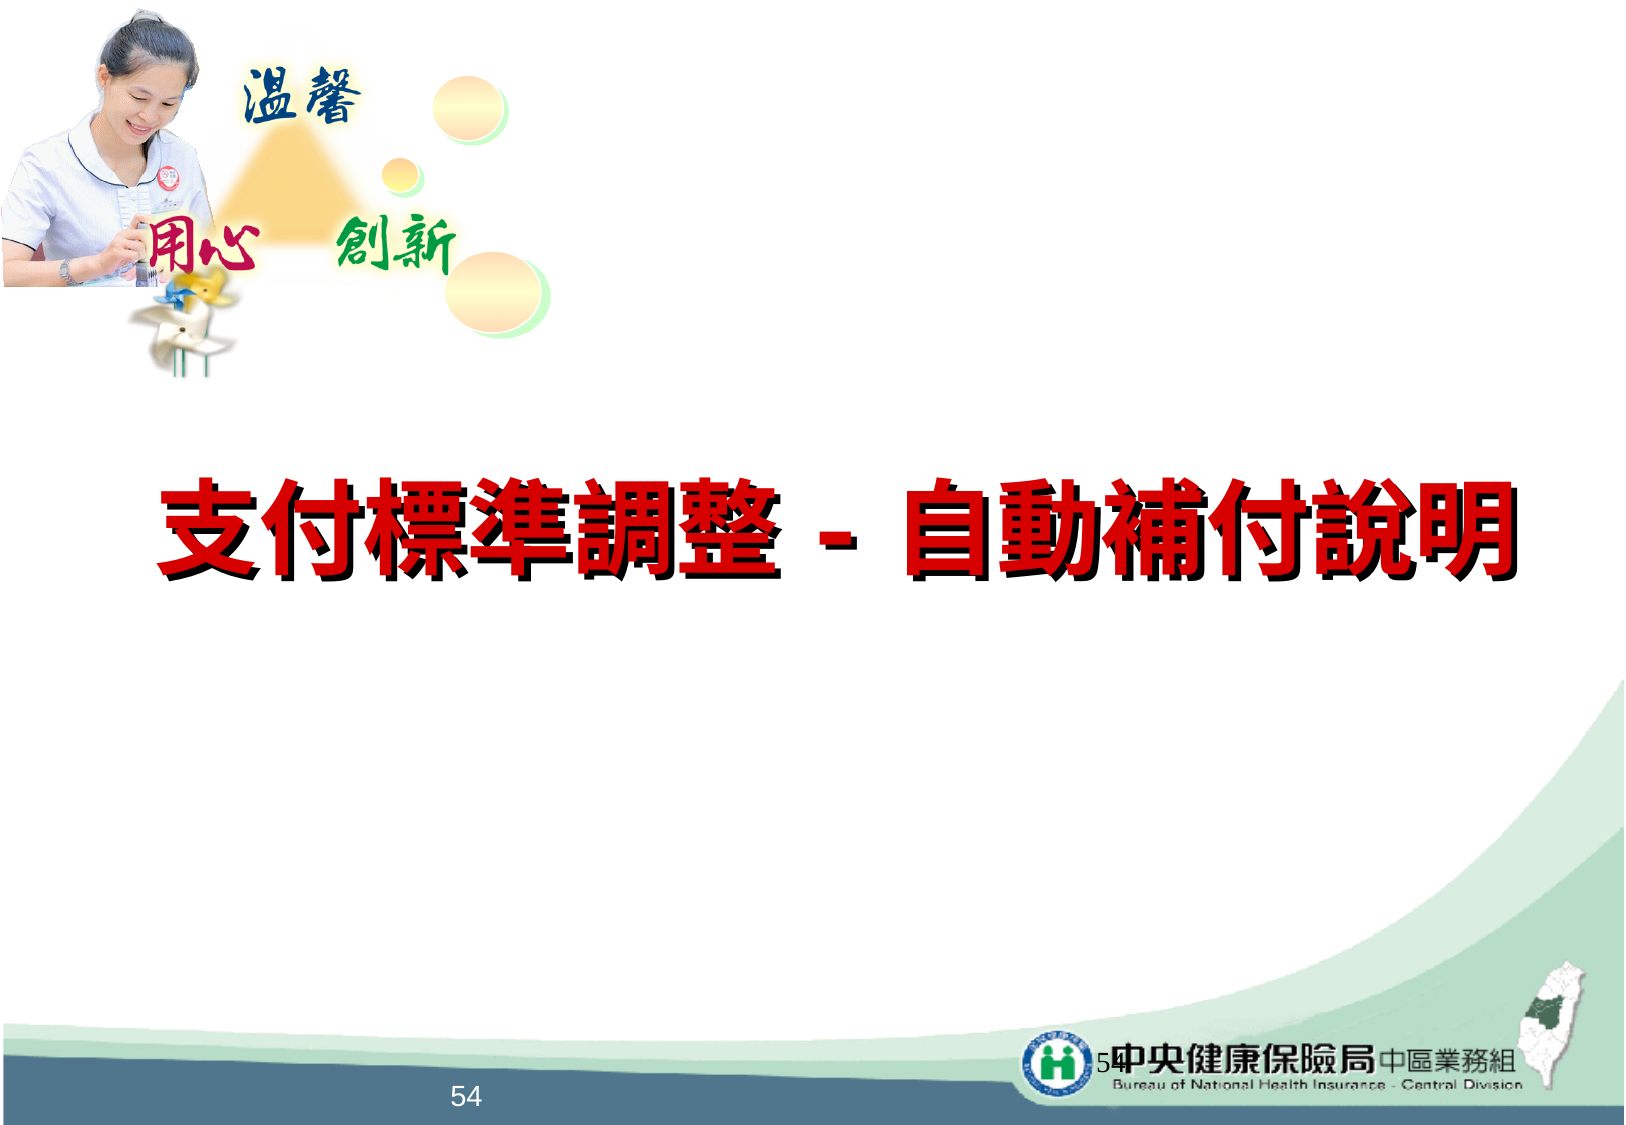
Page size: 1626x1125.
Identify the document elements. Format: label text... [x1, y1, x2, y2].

text_box [1081, 1023, 1596, 1099]
text_box [435, 1065, 815, 1125]
title 支付標準調整-自動補付說明 [115, 338, 1557, 836]
